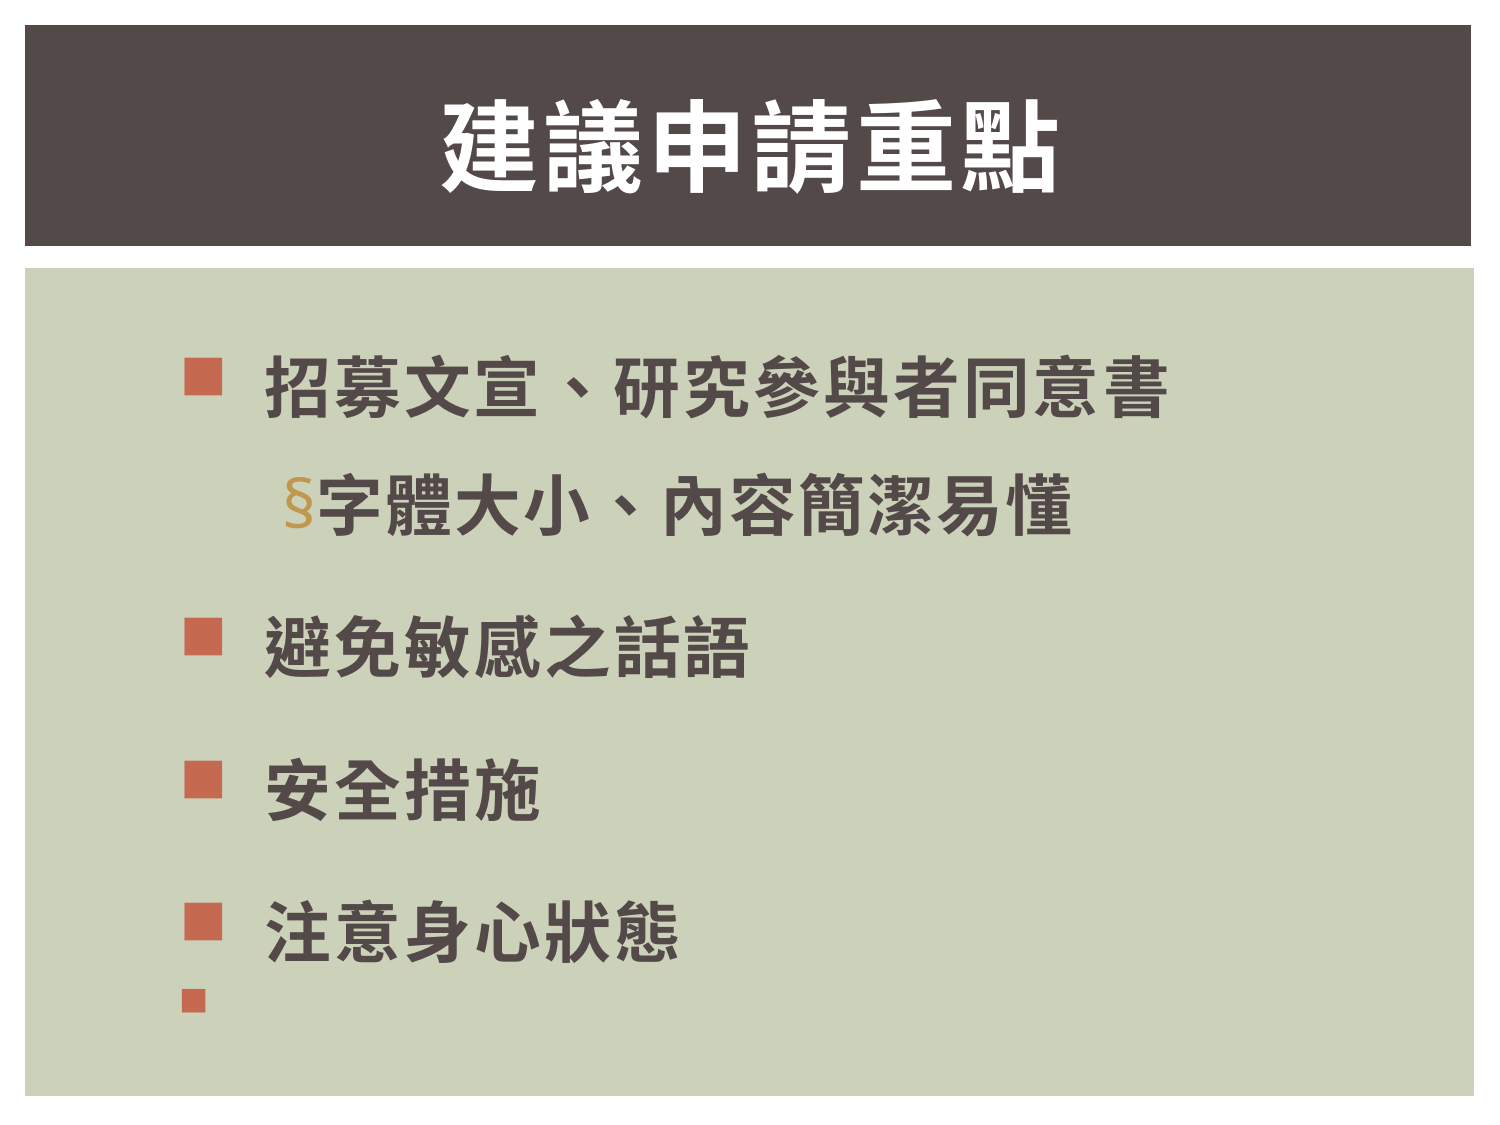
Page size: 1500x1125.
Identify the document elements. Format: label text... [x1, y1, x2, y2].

list 招募文宣、研究參與者同意書 字體大小、內容簡潔易懂 避免敏感之話語 安全措施 注意身心狀態 [147, 338, 1442, 1029]
title 建議申請重點 [62, 58, 1438, 232]
